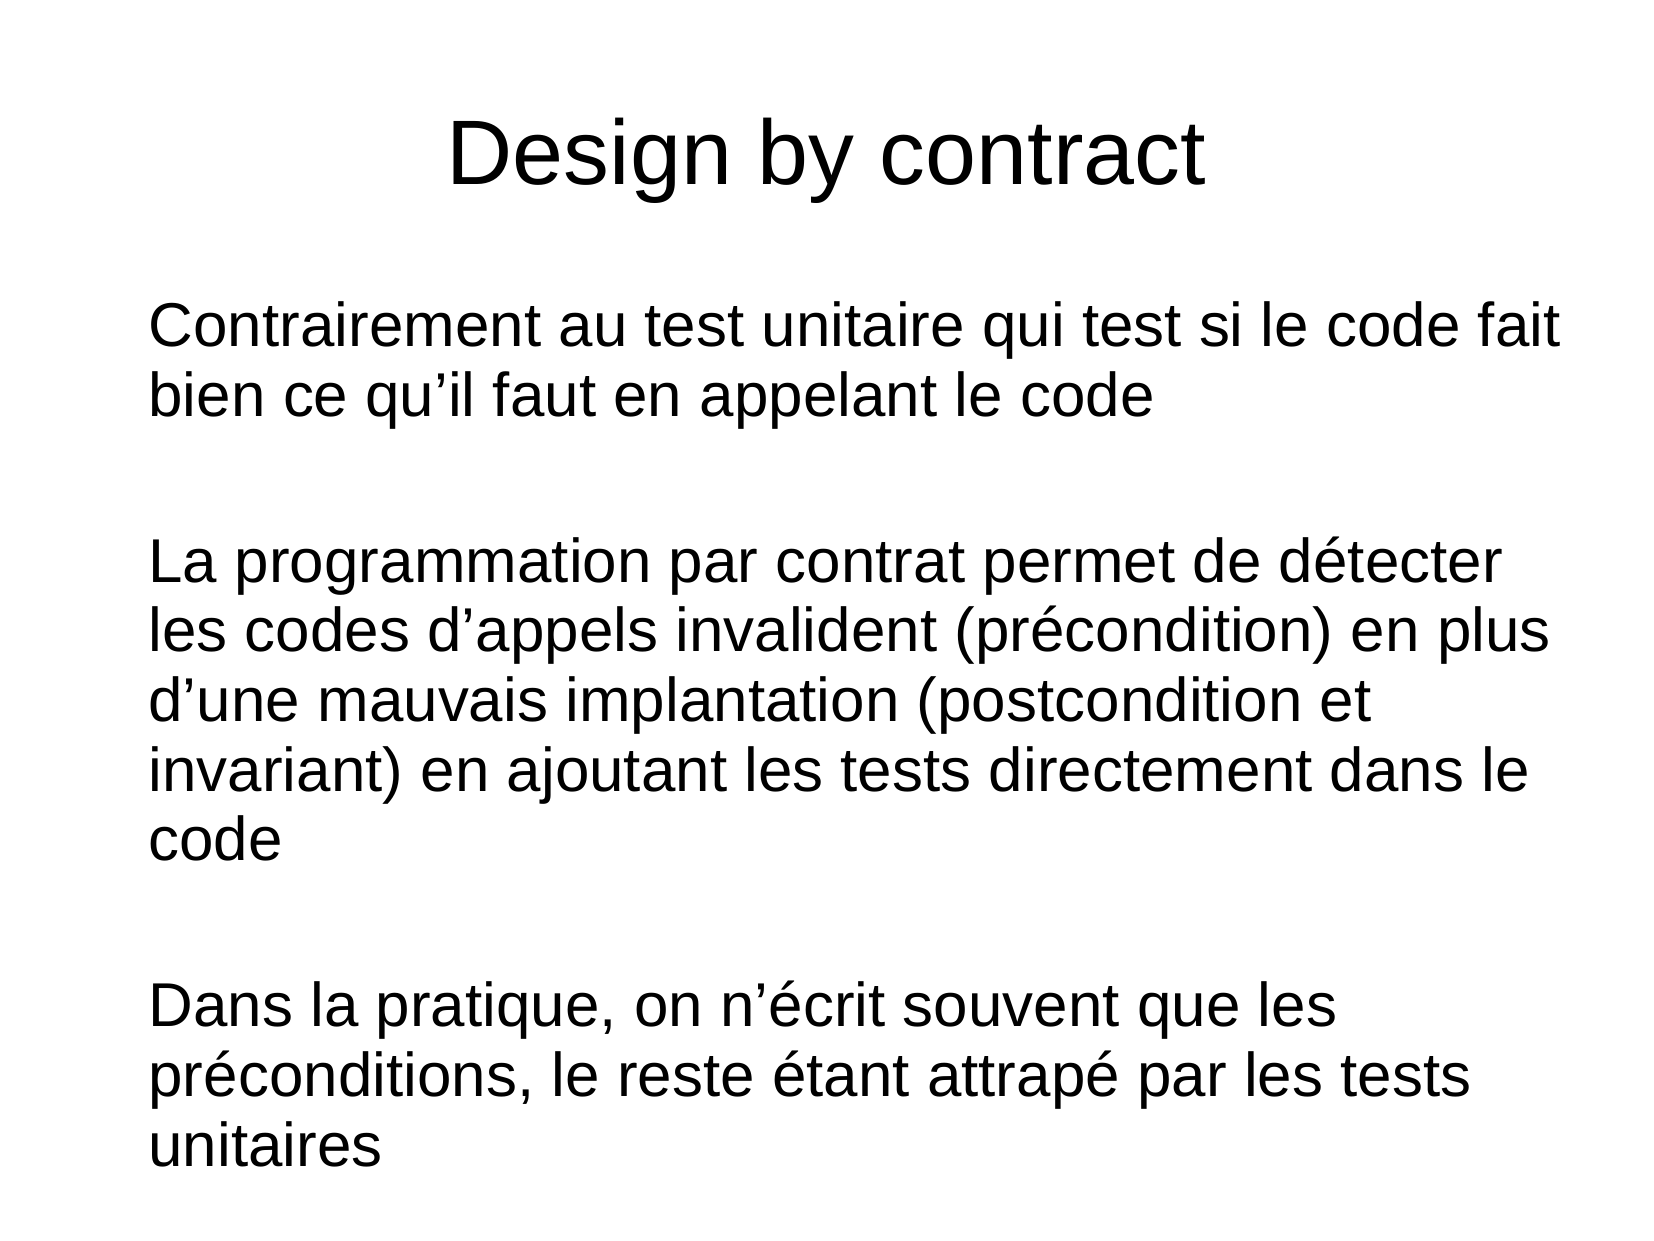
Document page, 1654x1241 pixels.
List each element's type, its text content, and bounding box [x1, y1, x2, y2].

list Contrairement au test unitaire qui test si le code fait bien ce qu’il faut en appelant le code La programmation par contrat permet de détecter les codes d’appels invalident (précondition) en plus d’une mauvais implantation (postcondition et invariant) en ajoutant les tests directement dans le code Dans la pratique, on n’écrit souvent que les préconditions, le reste étant attrapé par les tests unitaires [82, 290, 1571, 1186]
title Design by contract [82, 49, 1571, 257]
